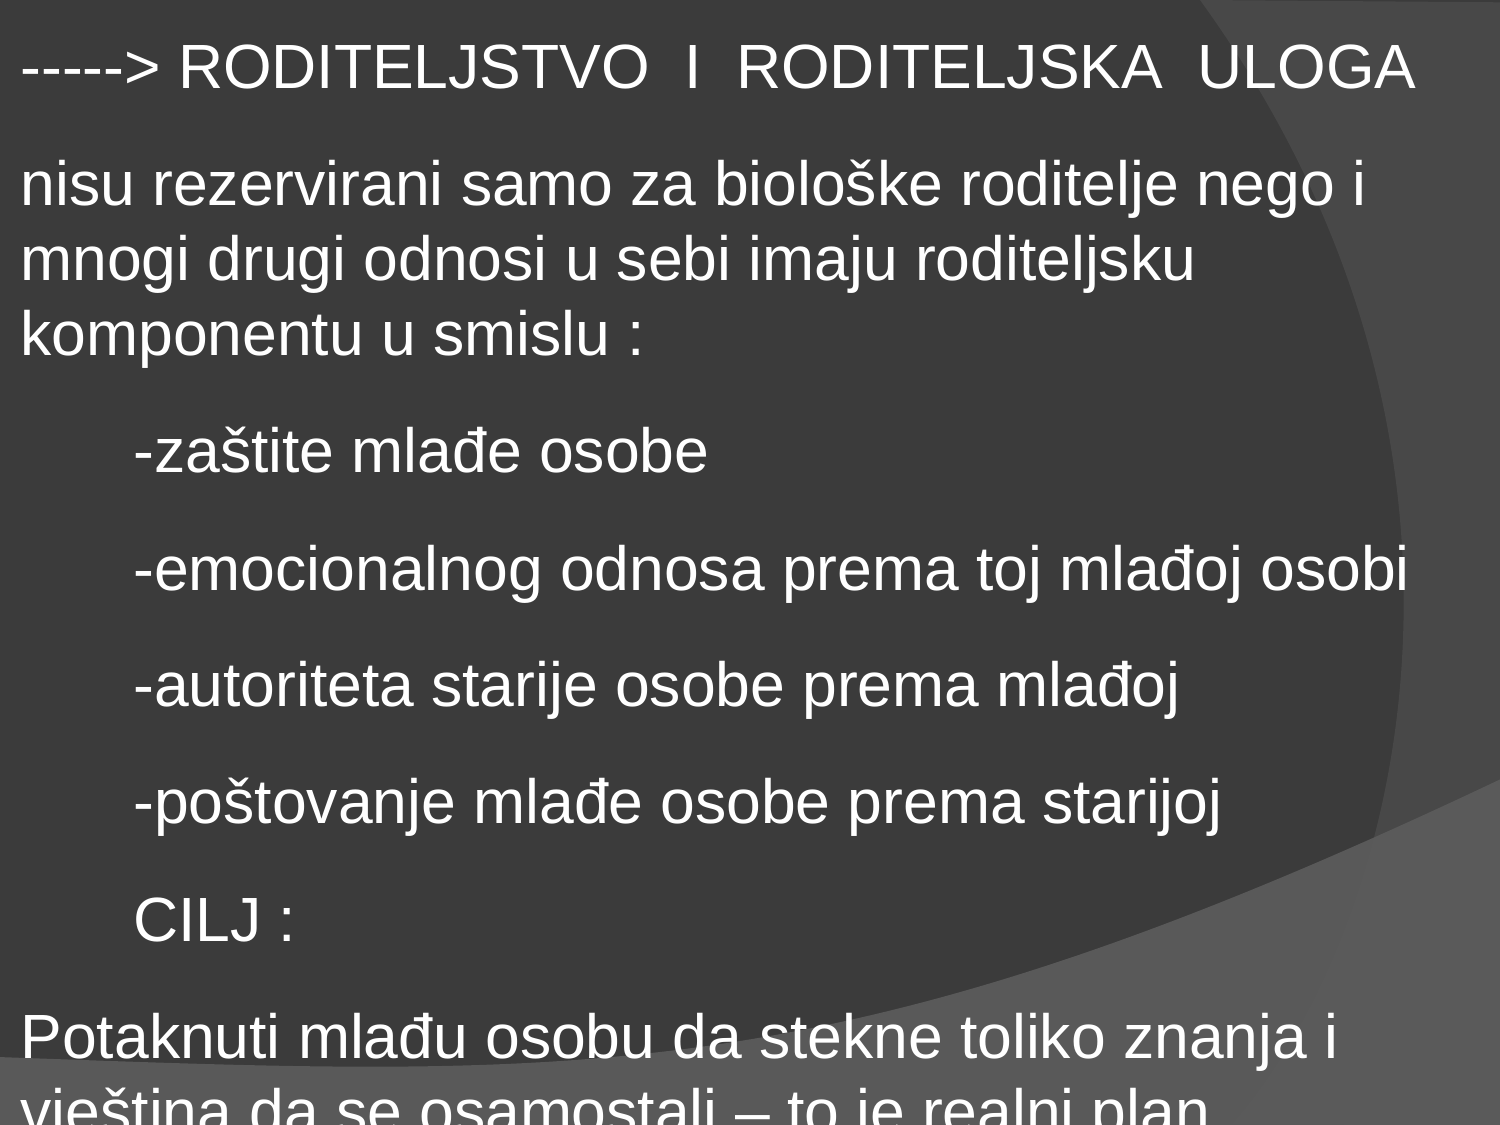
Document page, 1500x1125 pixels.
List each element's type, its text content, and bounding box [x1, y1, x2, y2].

text_box -----> RODITELJSTVO I RODITELJSKA ULOGA nisu rezervirani samo za biološke roditelje nego i mnogi drugi odnosi u sebi imaju roditeljsku komponentu u smislu : -zaštite mlađe osobe -emocionalnog odnosa prema toj mlađoj osobi -autoriteta starije osobe prema mlađoj -poštovanje mlađe osobe prema starijoj CILJ : Potaknuti mlađu osobu da stekne toliko znanja i vještina da se osamostali – to je realni plan. Potaknuti mlađu osobu da stekne toliko znanja i vještinada nadmaši svoje učitelje – to je ambiciozni plan. [0, 19, 1500, 1125]
